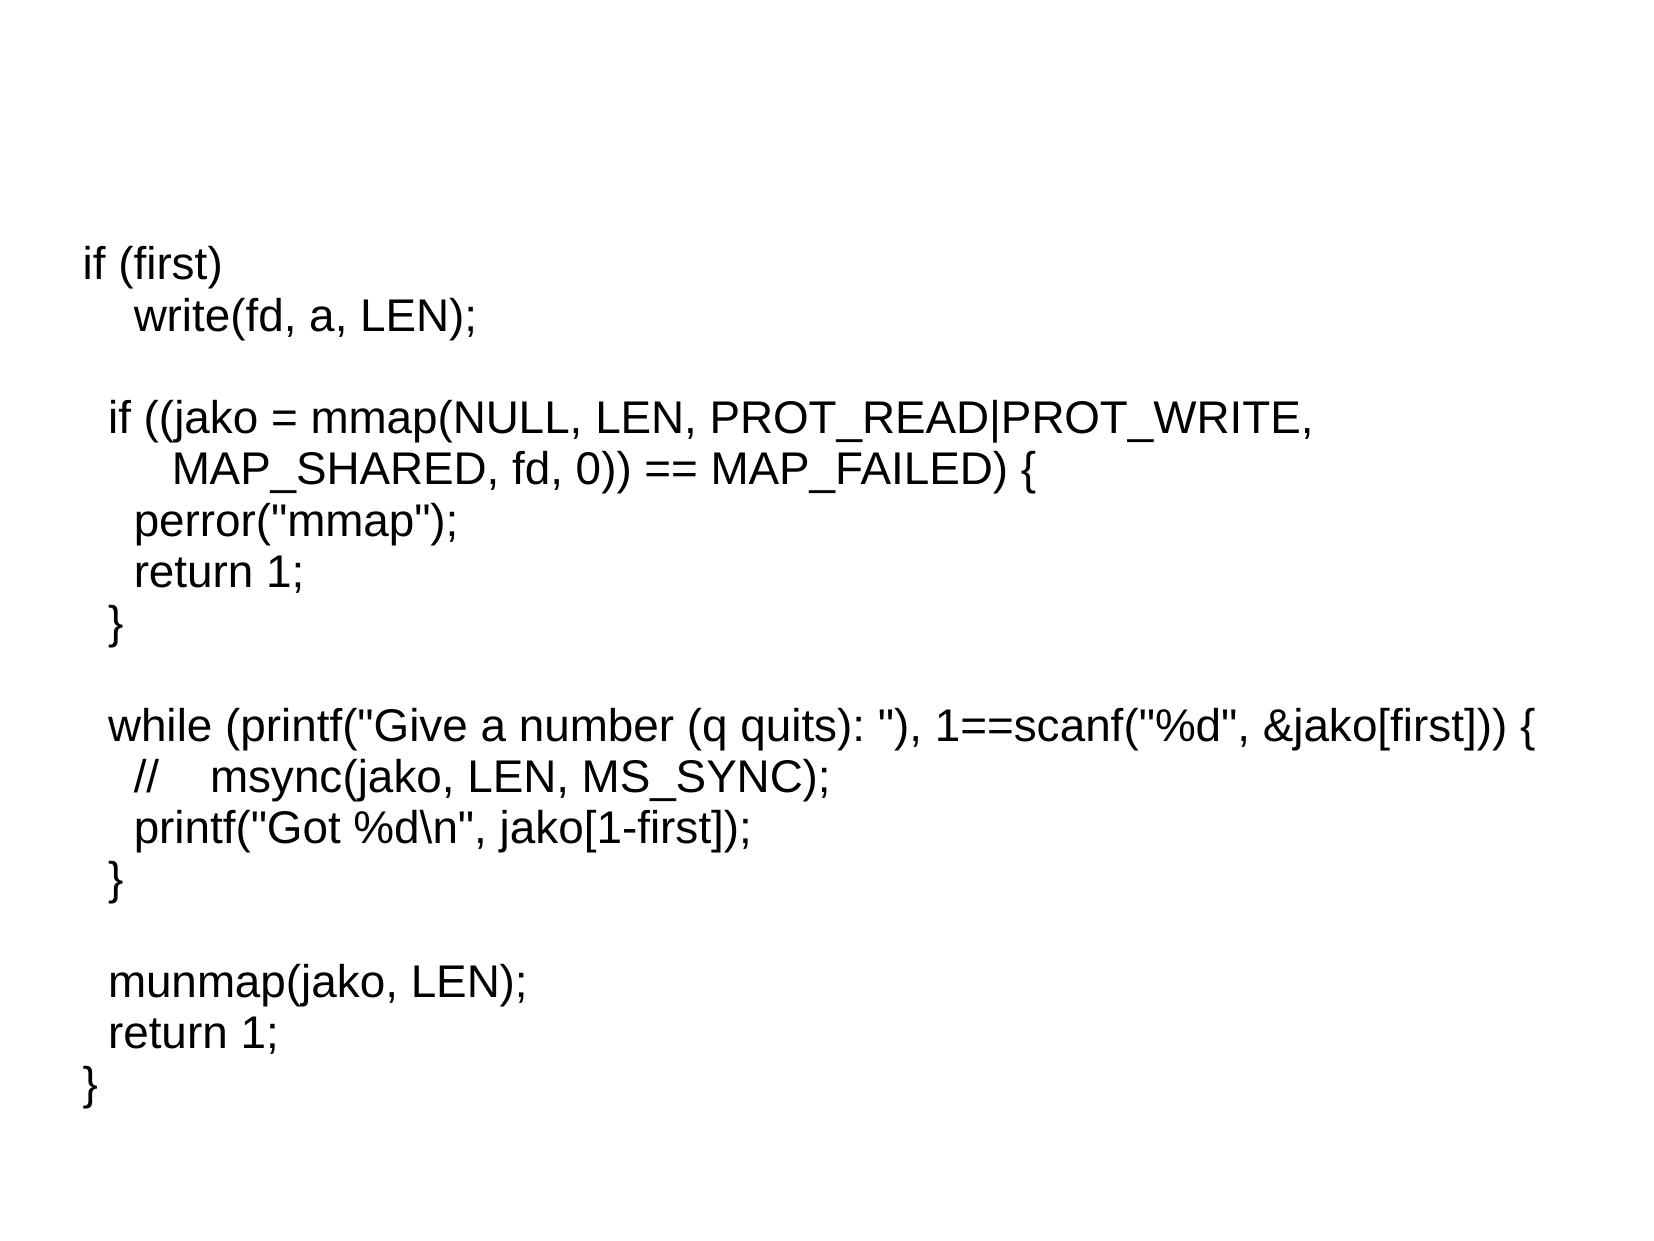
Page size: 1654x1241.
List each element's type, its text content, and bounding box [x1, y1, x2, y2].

text_box if (first) write(fd, a, LEN); if ((jako = mmap(NULL, LEN, PROT_READ|PROT_WRITE, MAP_SHARED, fd, 0)) == MAP_FAILED) { perror("mmap"); return 1; } while (printf("Give a number (q quits): "), 1==scanf("%d", &jako[first])) { // msync(jako, LEN, MS_SYNC); printf("Got %d\n", jako[1-first]); } munmap(jako, LEN); return 1; } [82, 238, 1571, 1161]
